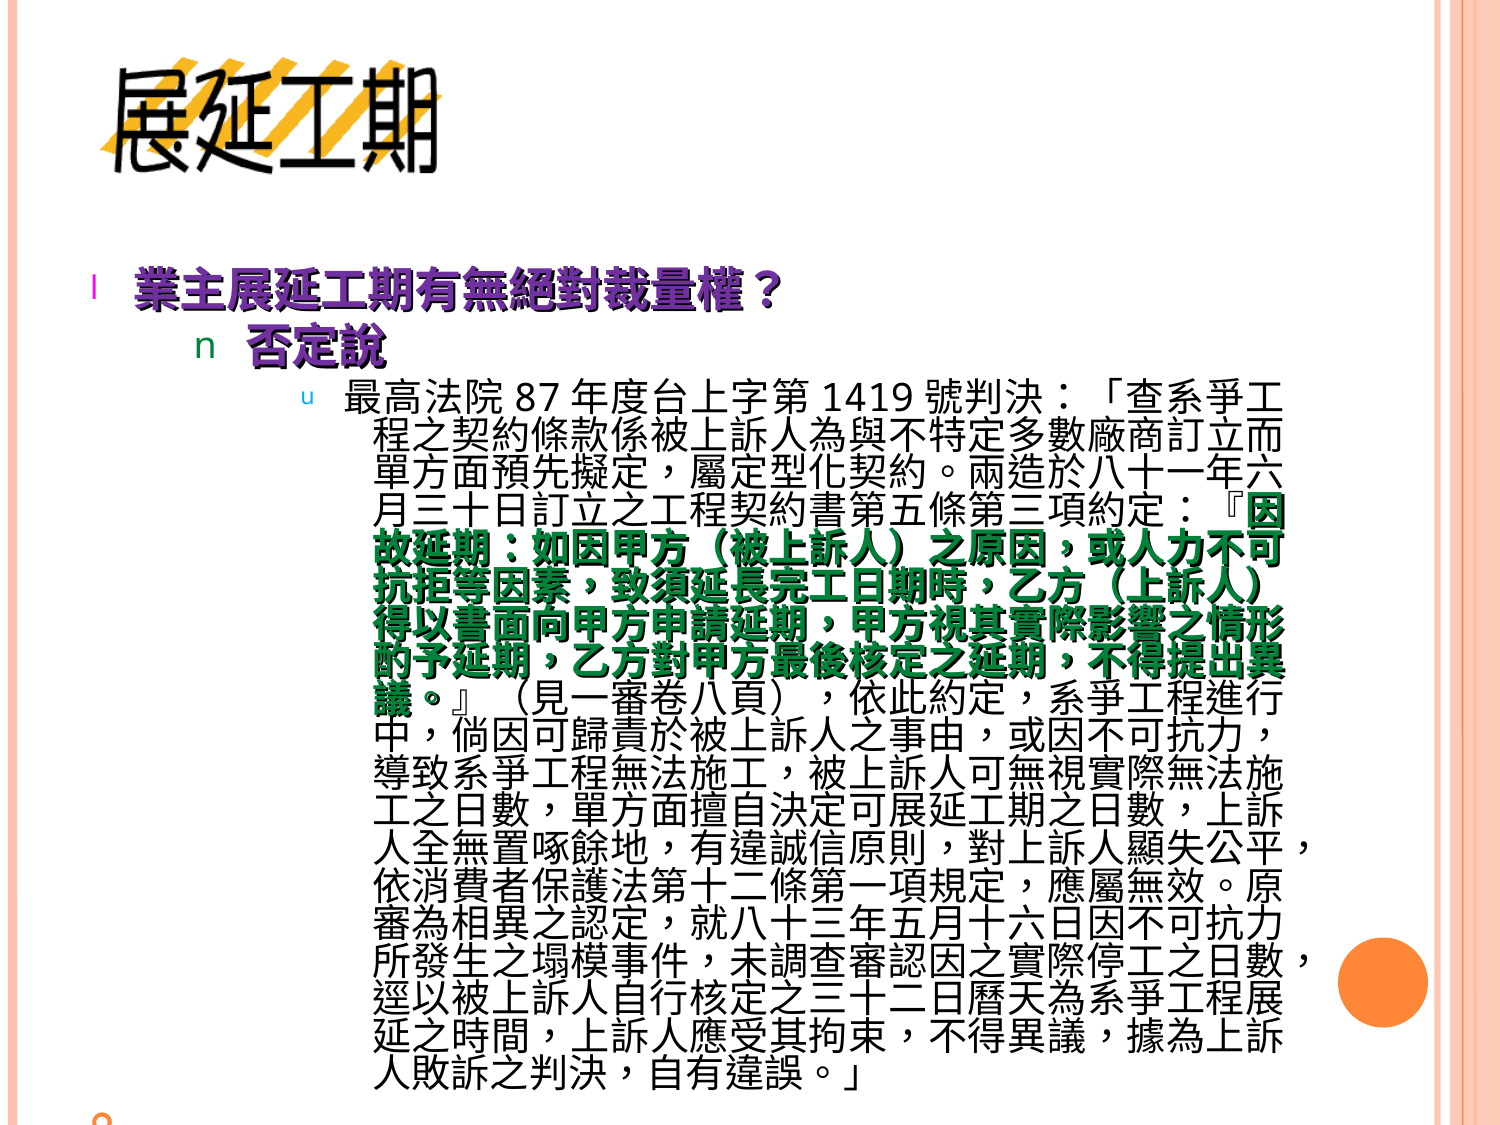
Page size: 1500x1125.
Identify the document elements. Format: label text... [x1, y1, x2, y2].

list 業主展延工期有無絕對裁量權？ 否定說 最高法院87年度台上字第1419號判決：「查系爭工程之契約條款係被上訴人為與不特定多數廠商訂立而單方面預先擬定，屬定型化契約。兩造於八十一年六月三十日訂立之工程契約書第五條第三項約定：『因故延期：如因甲方（被上訴人）之原因，或人力不可抗拒等因素，致須延長完工日期時，乙方（上訴人）得以書面向甲方申請延期，甲方視其實際影響之情形酌予延期，乙方對甲方最後核定之延期，不得提出異議。』（見一審卷八頁），依此約定，系爭工程進行中，倘因可歸責於被上訴人之事由，或因不可抗力，導致系爭工程無法施工，被上訴人可無視實際無法施工之日數，單方面擅自決定可展延工期之日數，上訴人全無置啄餘地，有違誠信原則，對上訴人顯失公平，依消費者保護法第十二條第一項規定，應屬無效。原審為相異之認定，就八十三年五月十六日因不可抗力所發生之塌模事件，未調查審認因之實際停工之日數，逕以被上訴人自行核定之三十二日曆天為系爭工程展延之時間，上訴人應受其拘束，不得異議，據為上訴人敗訴之判決，自有違誤。」 [75, 262, 1300, 1125]
picture [100, 54, 449, 178]
